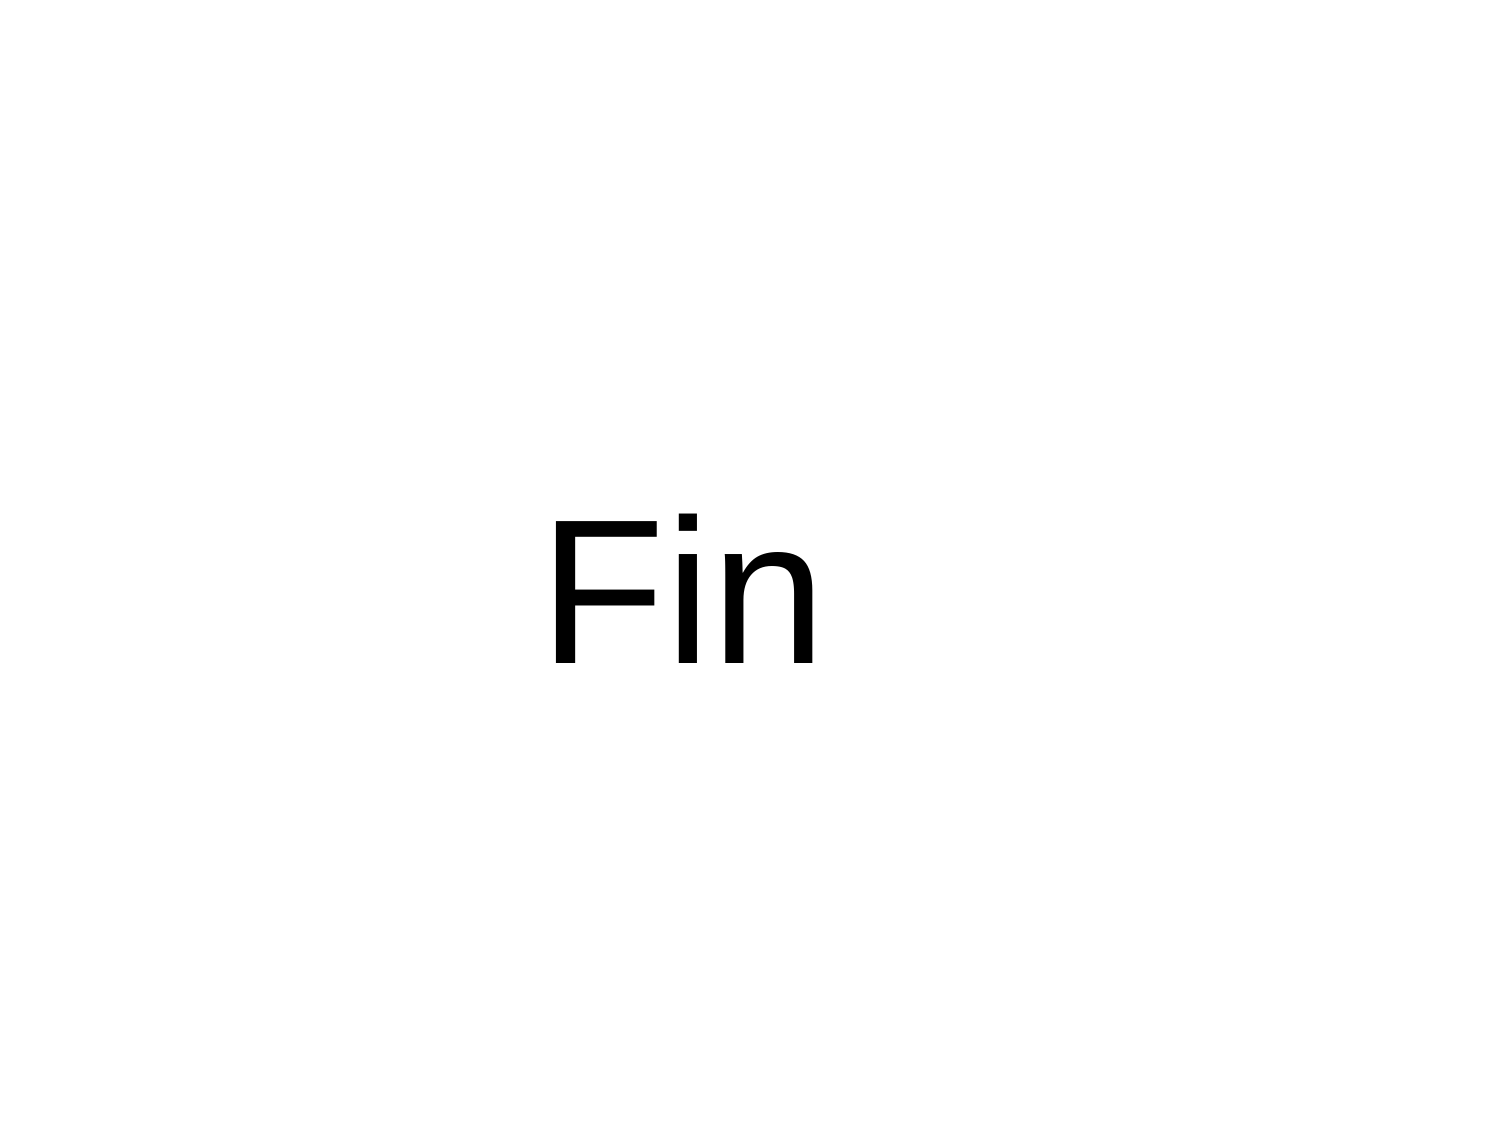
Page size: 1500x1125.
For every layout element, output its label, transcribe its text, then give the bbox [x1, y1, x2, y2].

text_box Fin [524, 450, 850, 713]
